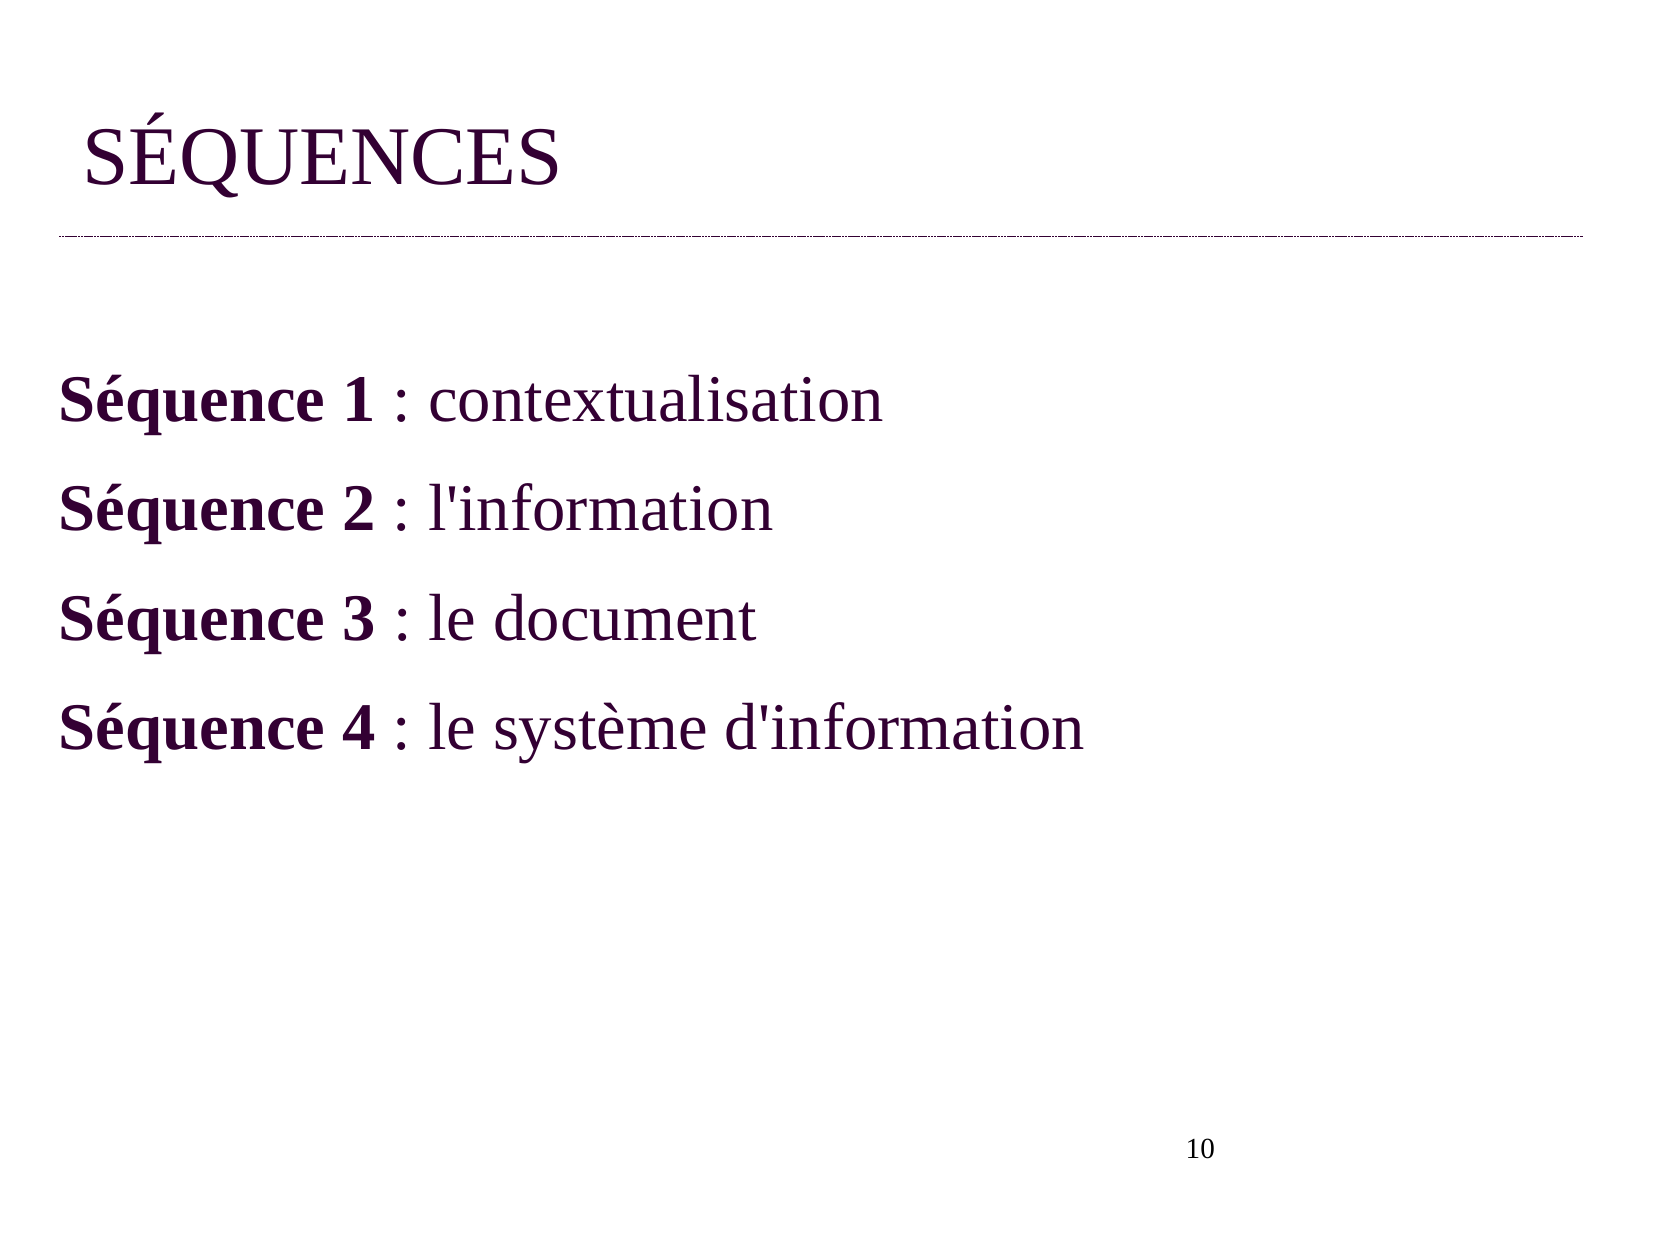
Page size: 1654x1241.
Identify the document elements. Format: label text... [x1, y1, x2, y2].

list Séquence 1 : contextualisation Séquence 2 : l'information Séquence 3 : le document Séquence 4 : le système d'information [59, 354, 1595, 792]
title SÉQUENCES [82, 47, 1628, 255]
text_box [1185, 1129, 1571, 1216]
